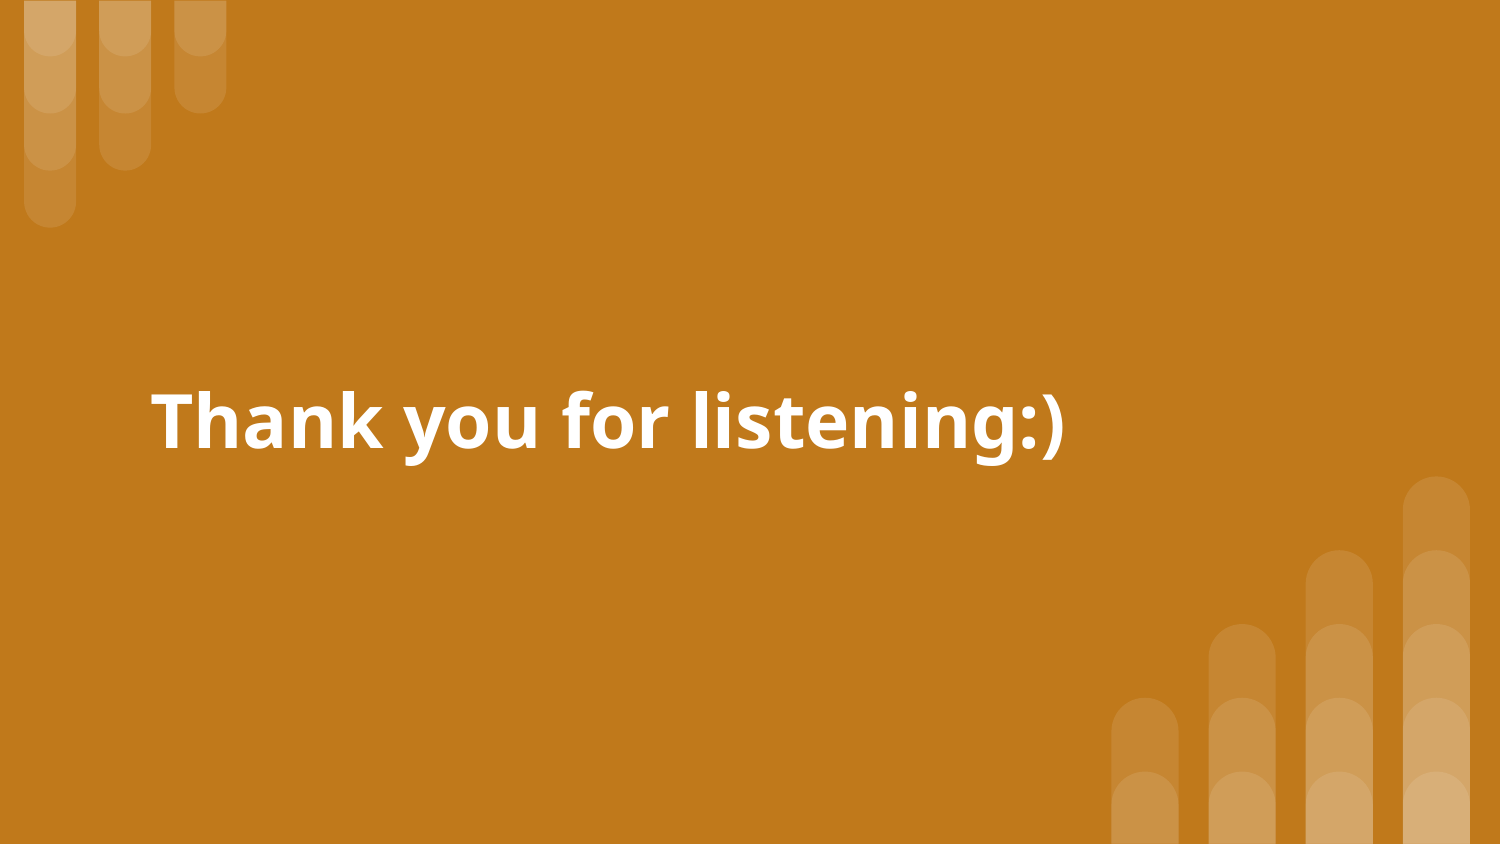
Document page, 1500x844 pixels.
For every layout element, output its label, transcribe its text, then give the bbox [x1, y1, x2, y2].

title Thank you for listening:) [135, 264, 1097, 572]
